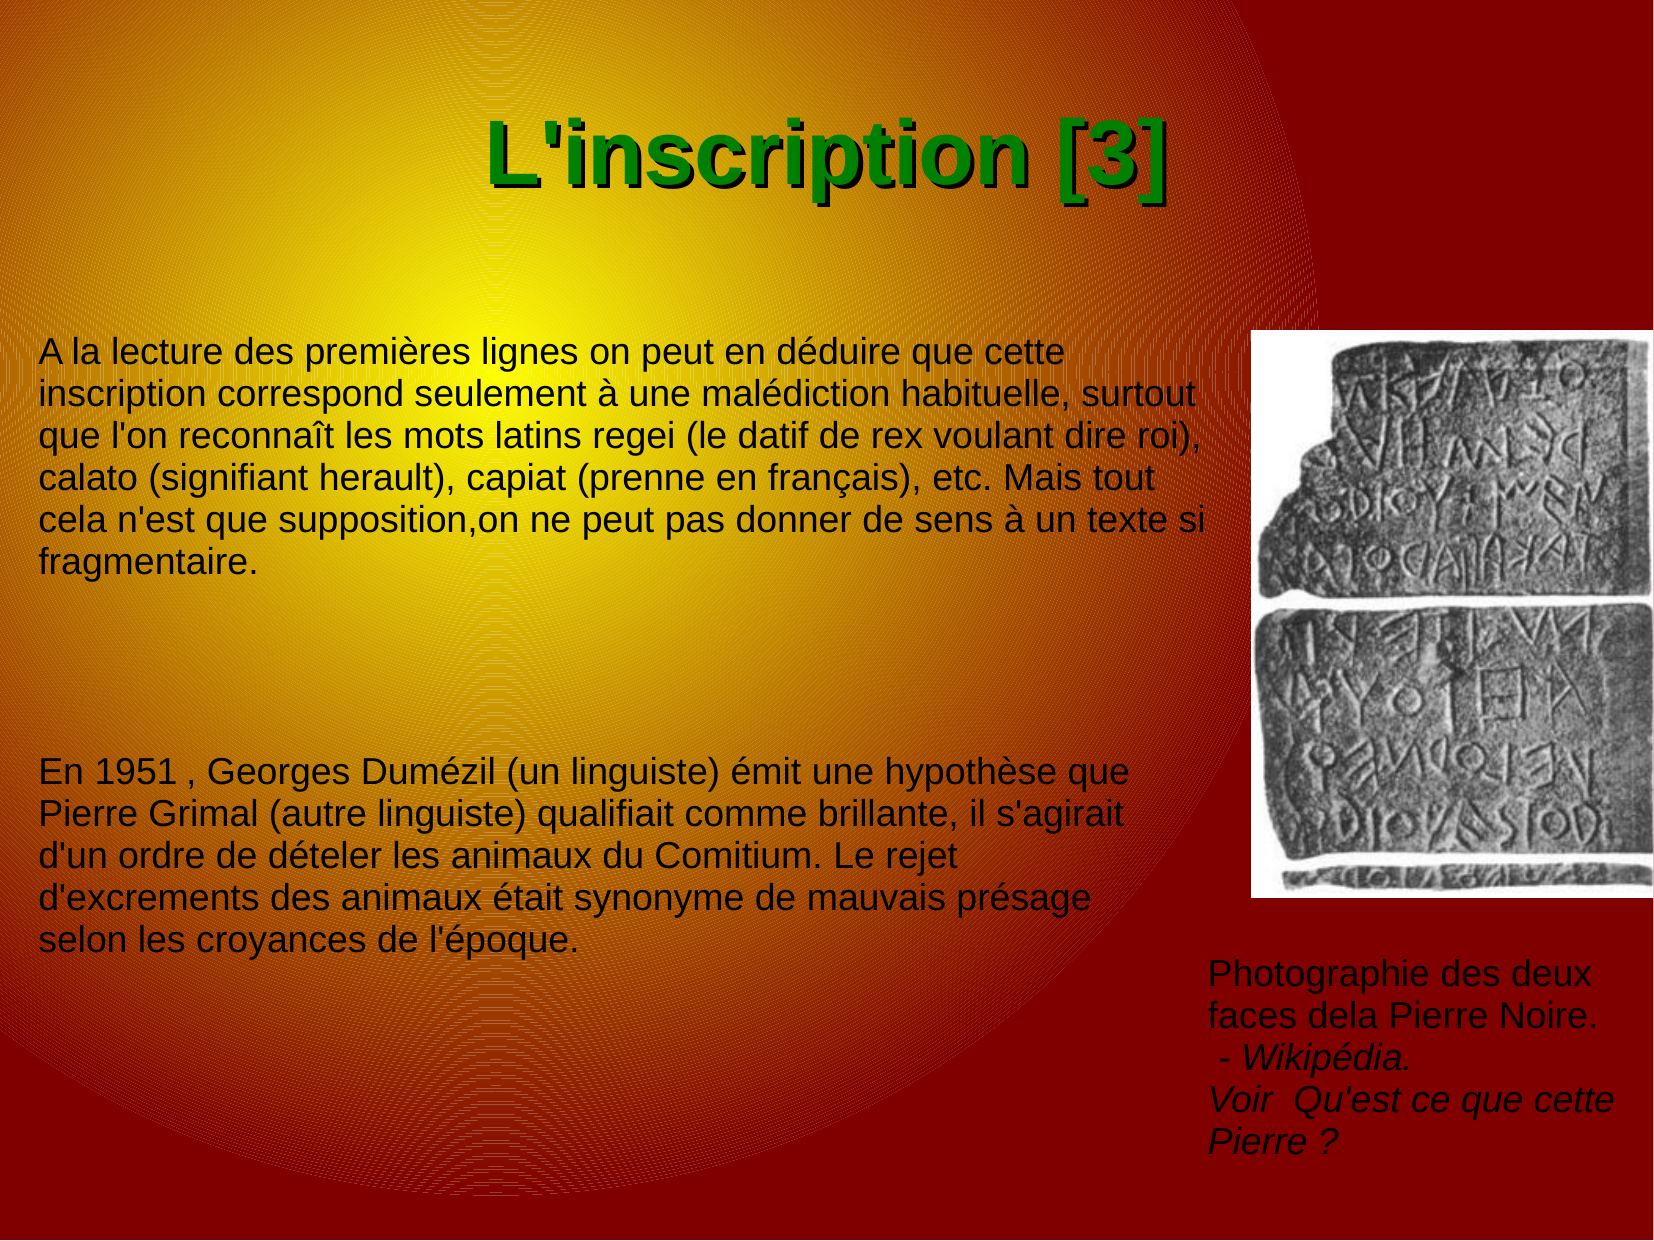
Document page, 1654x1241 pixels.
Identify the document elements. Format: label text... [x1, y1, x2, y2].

text_box En 1951 , Georges Dumézil (un linguiste) émit une hypothèse que Pierre Grimal (autre linguiste) qualifiait comme brillante, il s'agirait d'un ordre de dételer les animaux du Comitium. Le rejet d'excrements des animaux était synonyme de mauvais présage selon les croyances de l'époque. [23, 743, 1170, 969]
picture [1251, 330, 1654, 898]
title L'inscription [3] [82, 49, 1571, 257]
text_box Photographie des deux faces dela Pierre Noire. - Wikipédia. Voir Qu'est ce que cette Pierre ? [1192, 944, 1654, 1170]
text_box A la lecture des premières lignes on peut en déduire que cette inscription correspond seulement à une malédiction habituelle, surtout que l'on reconnaît les mots latins regei (le datif de rex voulant dire roi), calato (signifiant herault), capiat (prenne en français), etc. Mais tout cela n'est que supposition,on ne peut pas donner de sens à un texte si fragmentaire. [23, 323, 1241, 591]
